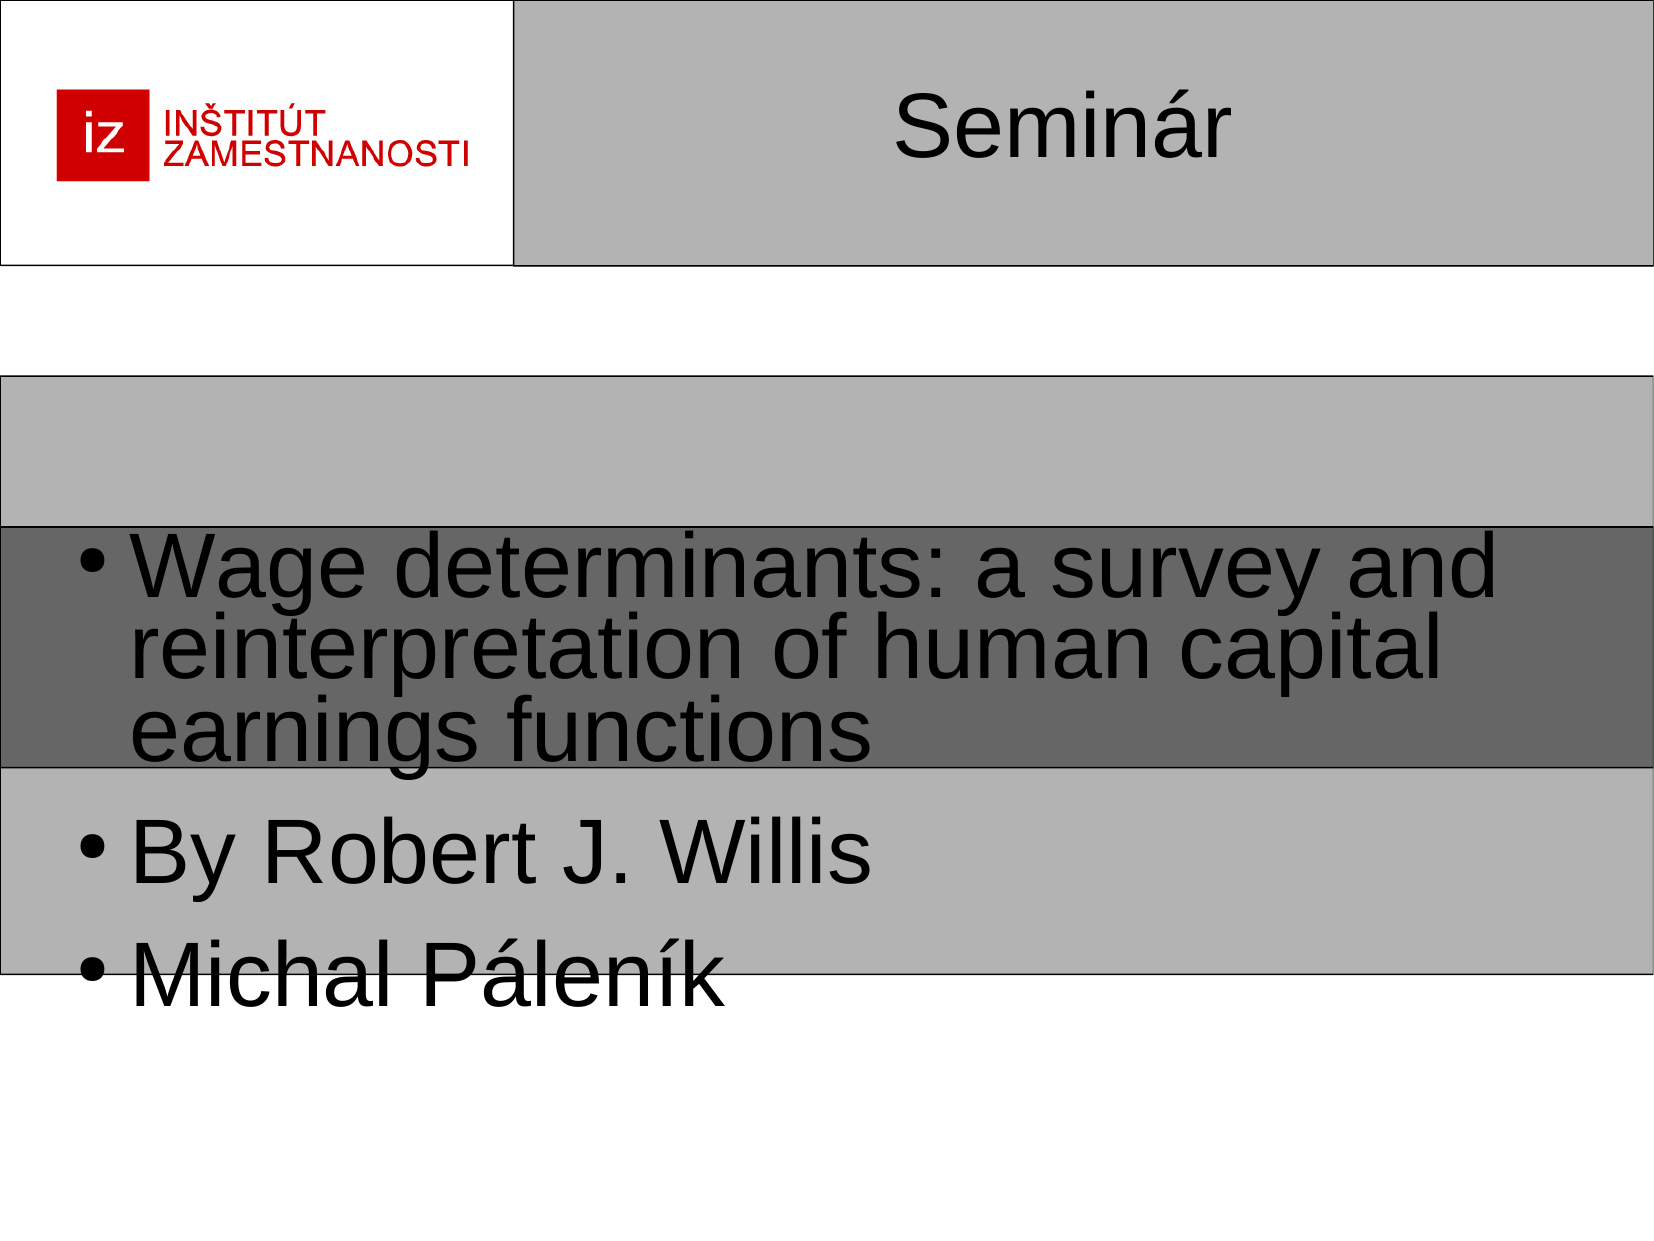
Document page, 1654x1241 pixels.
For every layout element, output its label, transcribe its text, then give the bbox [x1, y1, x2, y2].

list Wage determinants: a survey and reinterpretation of human capital earnings functions By Robert J. Willis Michal Páleník [59, 531, 1506, 1044]
text_box [0, 376, 1654, 975]
picture [5, 8, 512, 257]
title Seminár [561, 29, 1565, 237]
